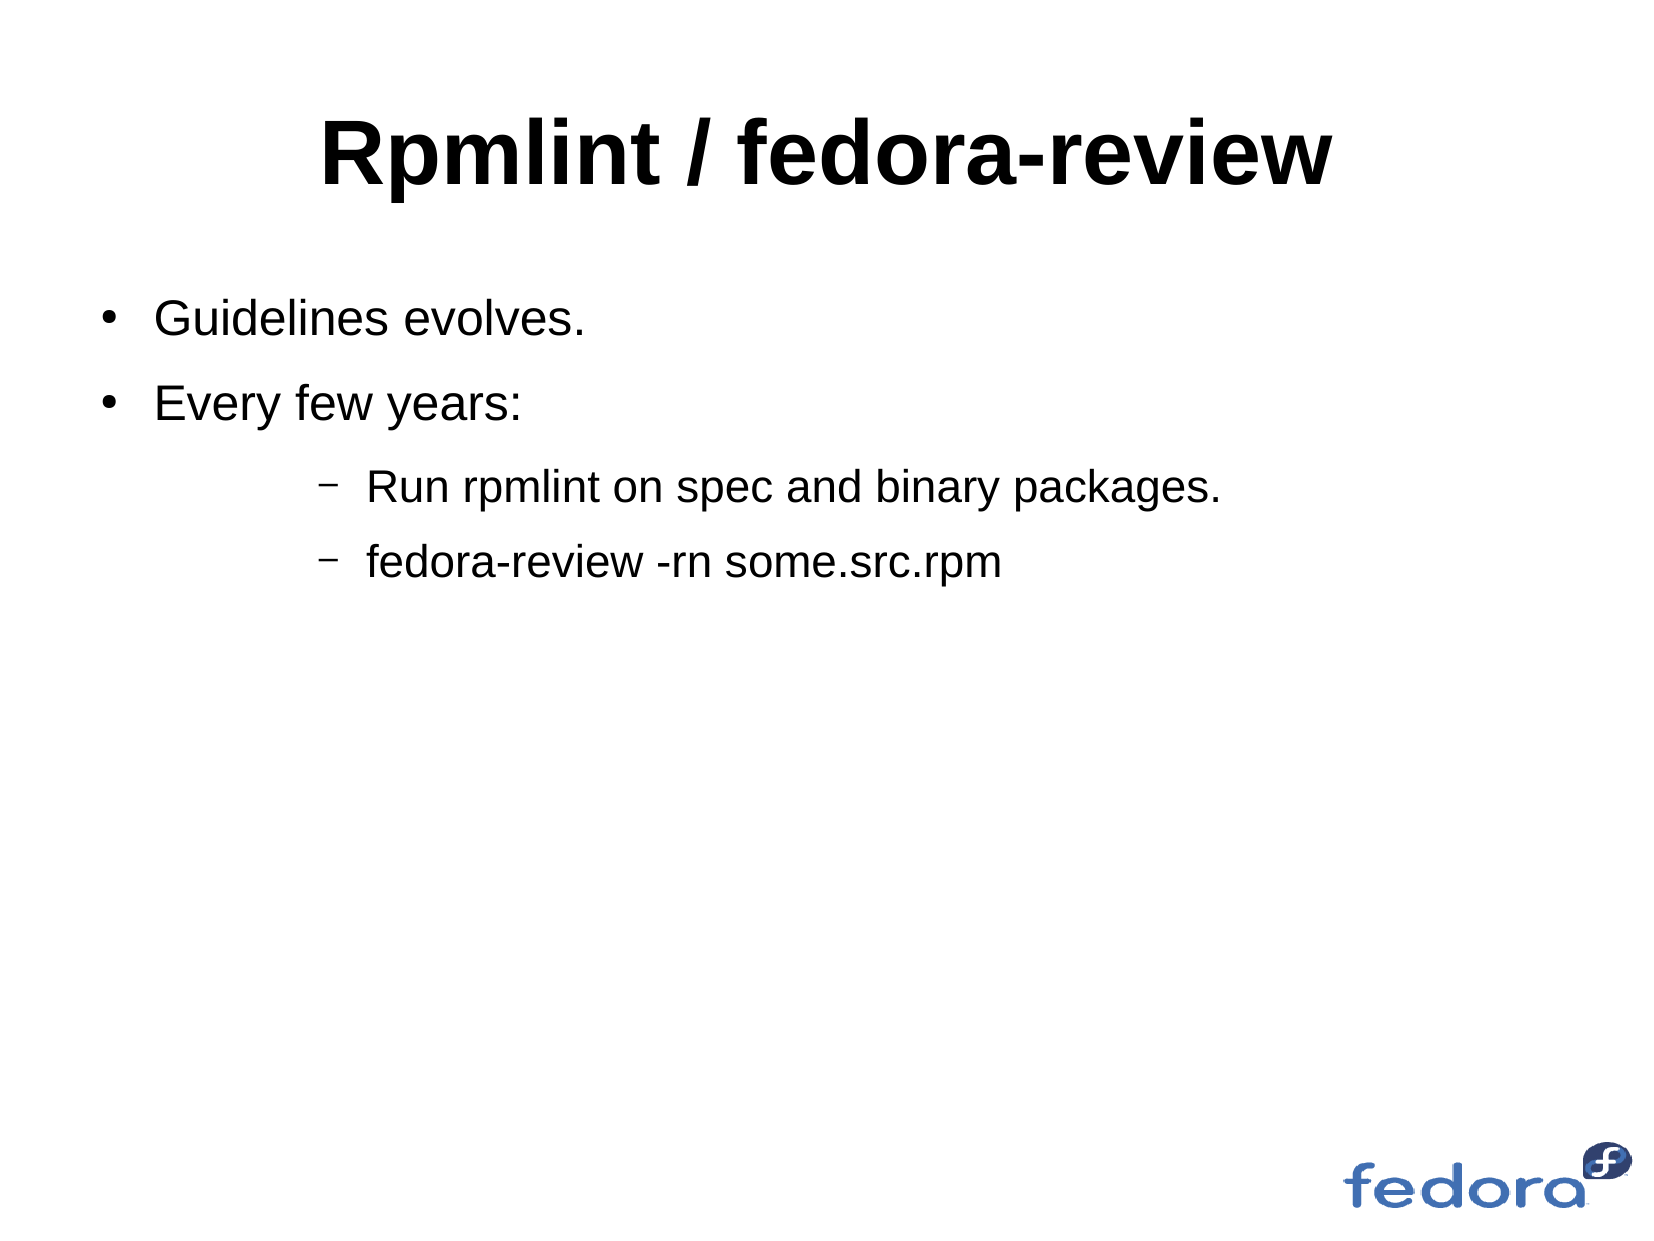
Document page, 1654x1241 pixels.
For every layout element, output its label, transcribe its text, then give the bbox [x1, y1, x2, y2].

list Guidelines evolves. Every few years: Run rpmlint on spec and binary packages. fedora-review -rn some.src.rpm [82, 290, 1571, 1109]
picture [1332, 1124, 1651, 1227]
title Rpmlint / fedora-review [82, 49, 1571, 257]
